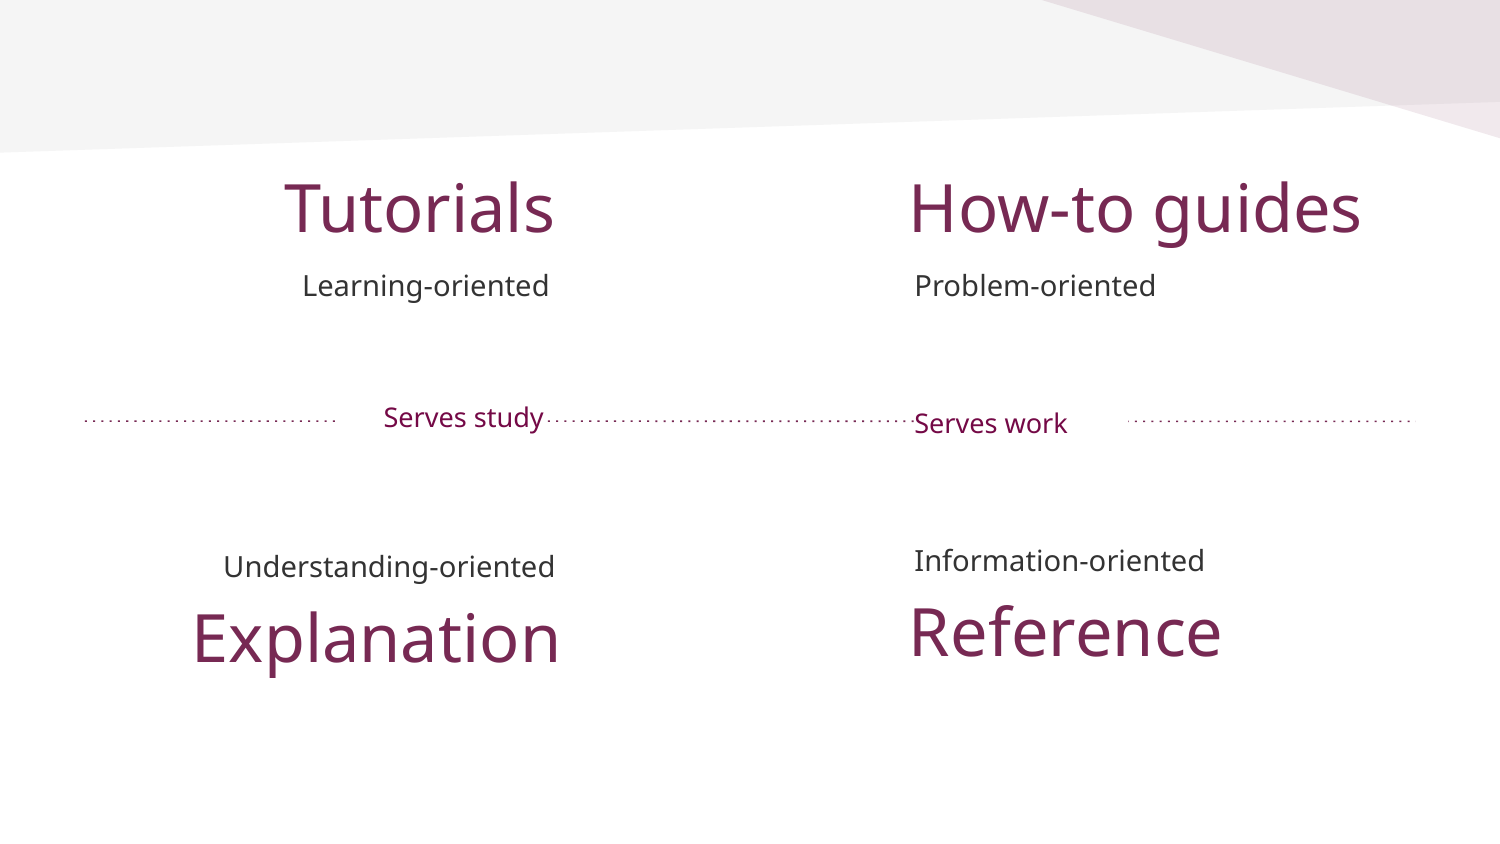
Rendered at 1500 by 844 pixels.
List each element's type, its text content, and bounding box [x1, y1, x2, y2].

text_box Serves study [338, 398, 544, 433]
text_box Problem-oriented [914, 252, 1407, 318]
text_box Reference [893, 583, 1386, 686]
text_box Learning-oriented [57, 252, 550, 318]
text_box Serves work [914, 404, 1128, 439]
text_box Explanation [84, 589, 577, 692]
text_box Tutorials [78, 160, 571, 263]
text_box Information-oriented [914, 527, 1407, 593]
text_box Understanding-oriented [63, 533, 556, 599]
text_box How-to guides [893, 160, 1485, 263]
